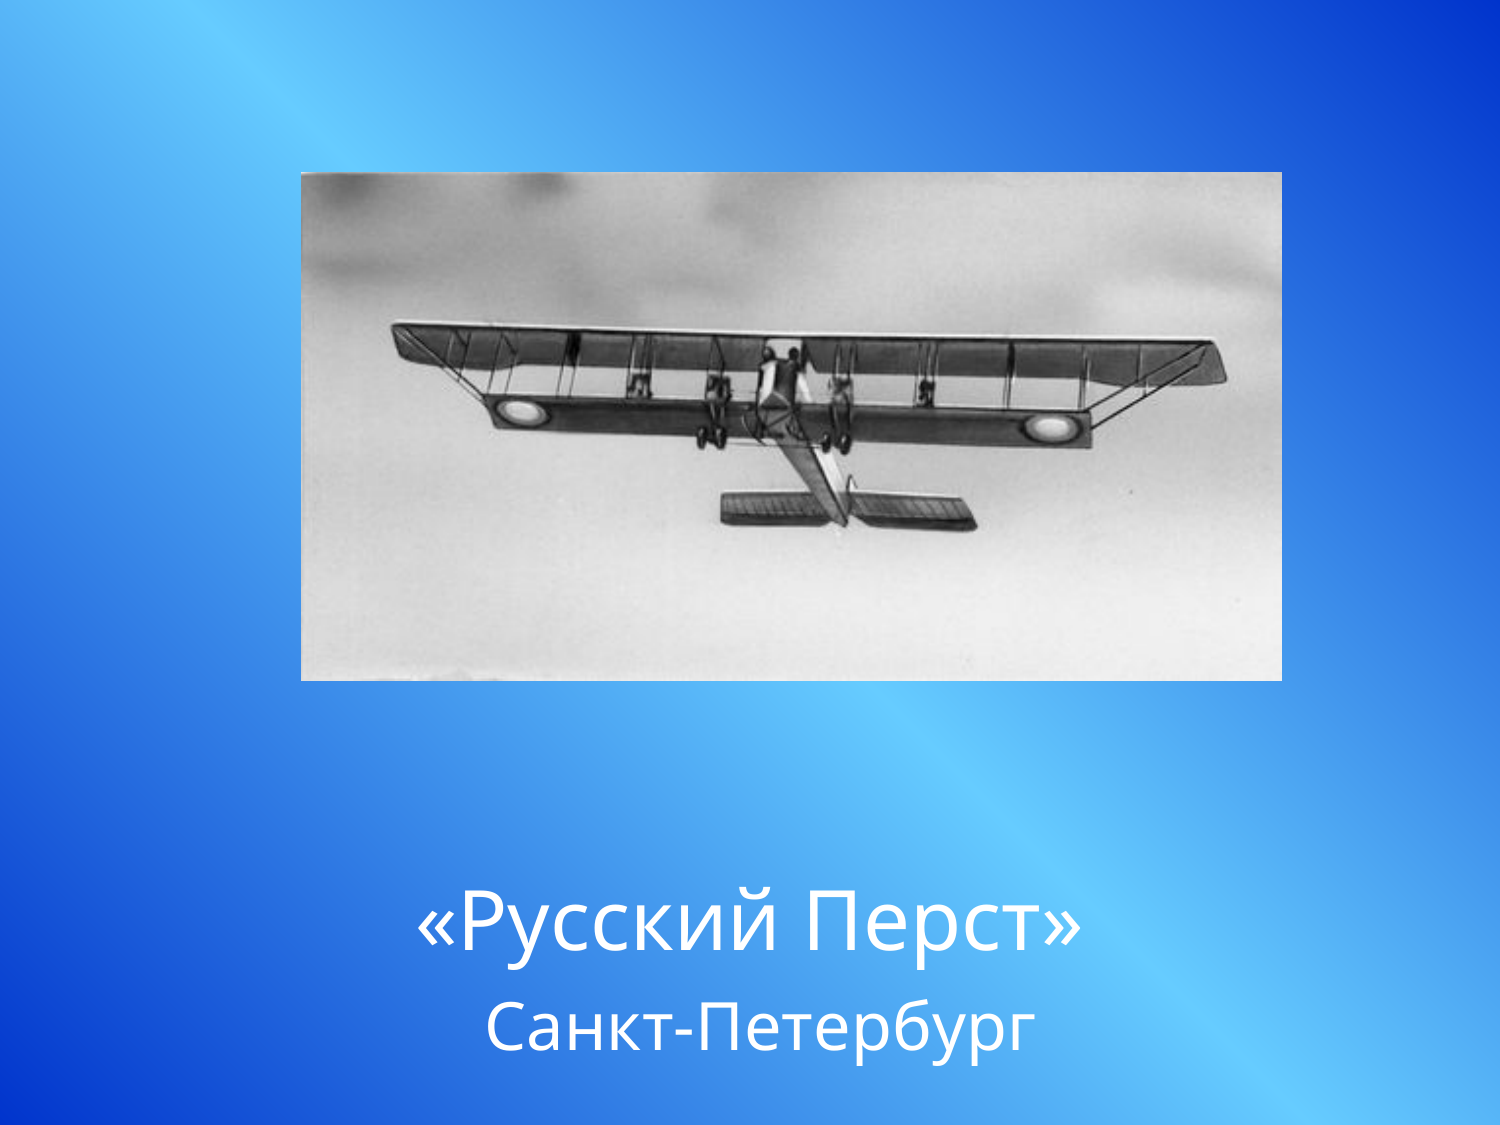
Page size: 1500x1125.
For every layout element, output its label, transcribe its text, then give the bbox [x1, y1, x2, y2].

picture [301, 172, 1282, 681]
text_box «Русский Перст» Санкт-Петербург [112, 846, 1388, 1088]
